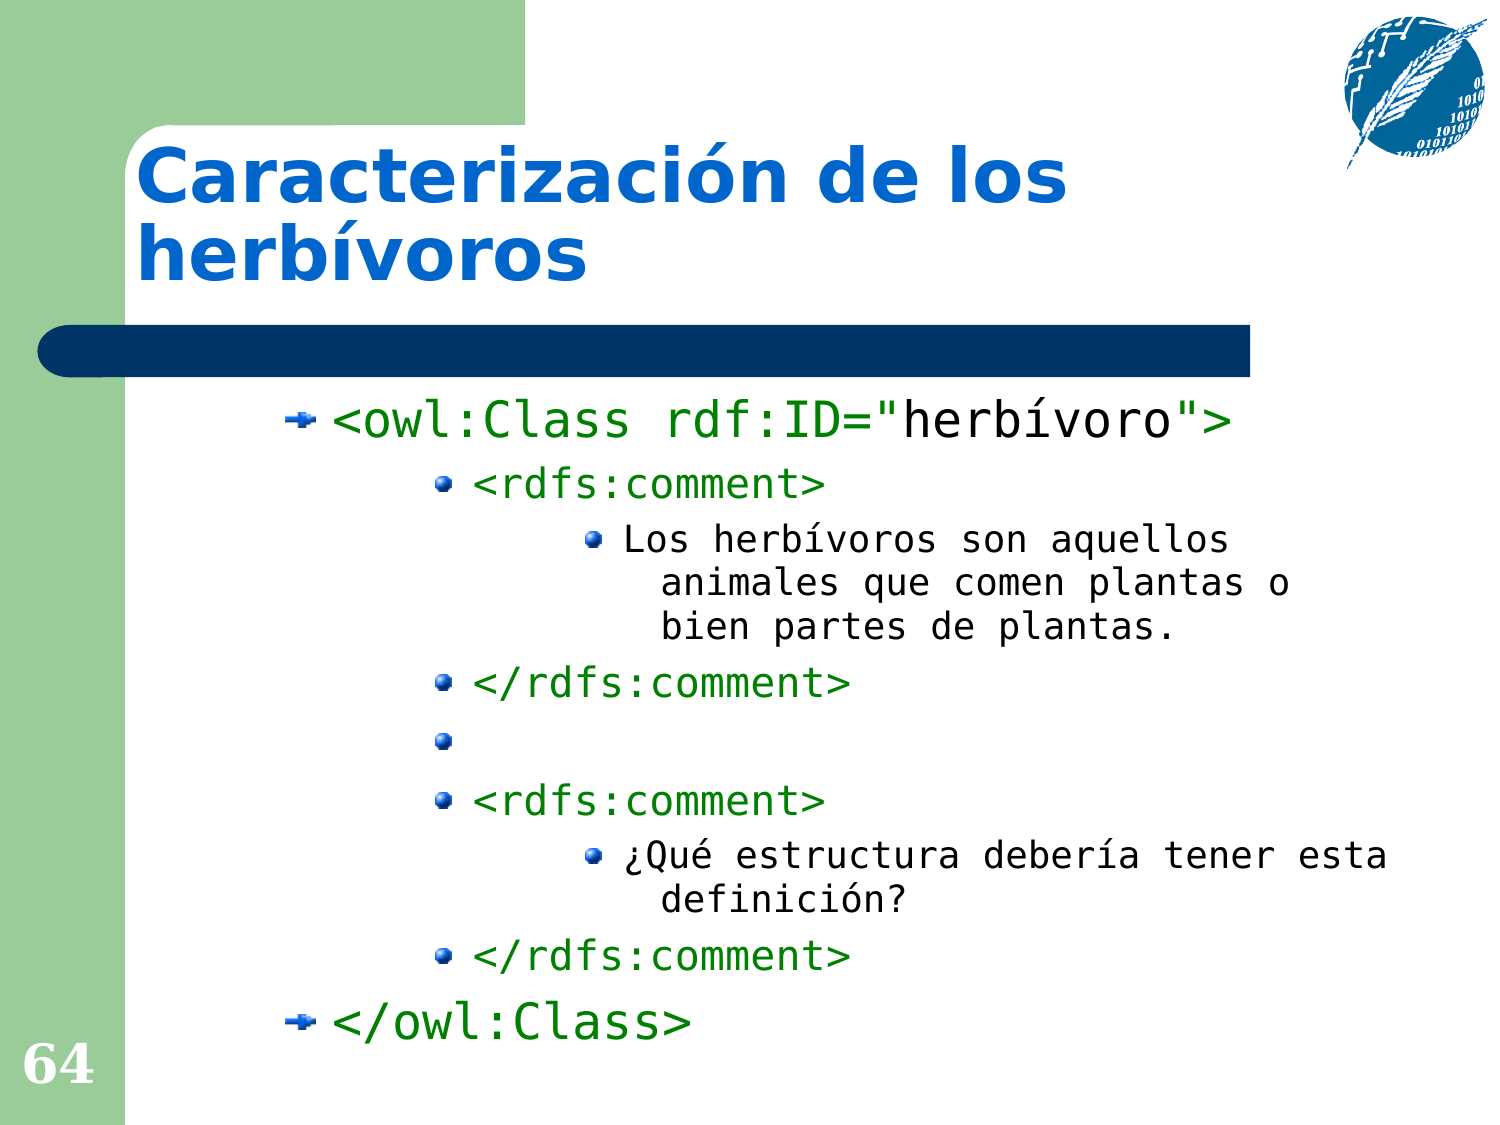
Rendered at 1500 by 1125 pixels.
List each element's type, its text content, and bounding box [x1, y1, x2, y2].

picture [1427, 138, 1431, 148]
list <owl:Class rdf:ID="herbívoro"> <rdfs:comment> Los herbívoros son aquellos animales que comen plantas o bien partes de plantas. </rdfs:comment> <rdfs:comment> ¿Qué estructura debería tener esta definición? </rdfs:comment> </owl:Class> [135, 391, 1398, 1123]
picture [1433, 139, 1440, 147]
picture [1416, 140, 1425, 149]
picture [1436, 127, 1450, 136]
picture [1341, 15, 1487, 172]
title Caracterización de los herbívoros [135, 135, 1412, 301]
